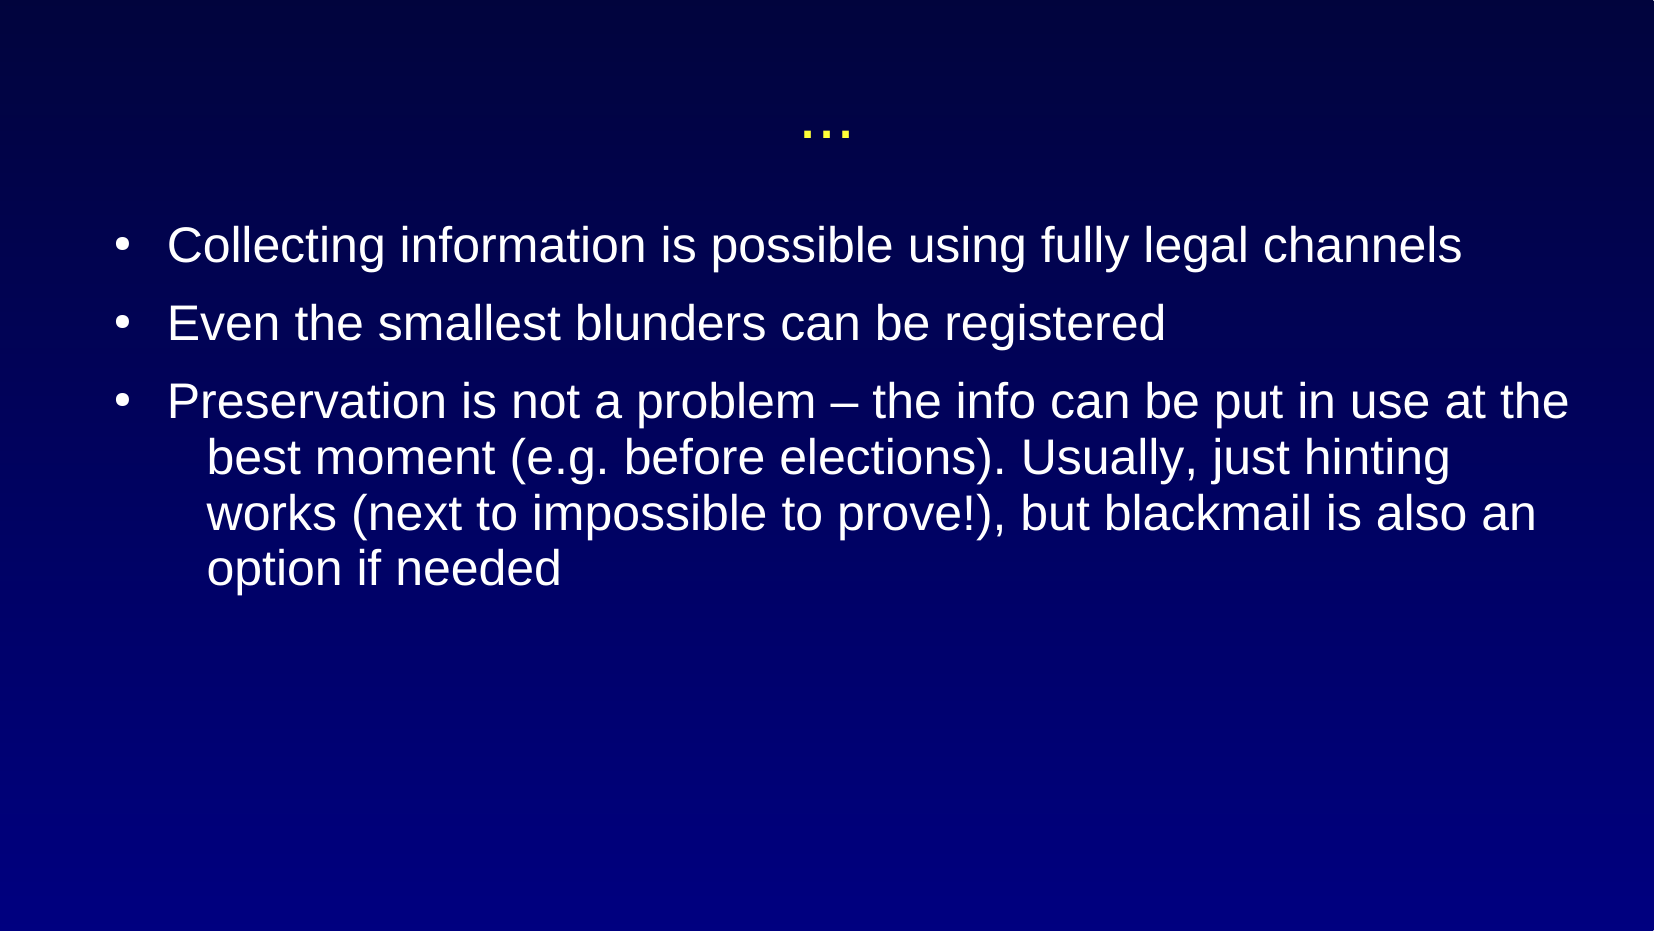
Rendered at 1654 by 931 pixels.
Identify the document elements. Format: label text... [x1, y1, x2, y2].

list Collecting information is possible using fully legal channels Even the smallest blunders can be registered Preservation is not a problem – the info can be put in use at the best moment (e.g. before elections). Usually, just hinting works (next to impossible to prove!), but blackmail is also an option if needed [82, 217, 1571, 758]
title ... [82, 37, 1571, 193]
